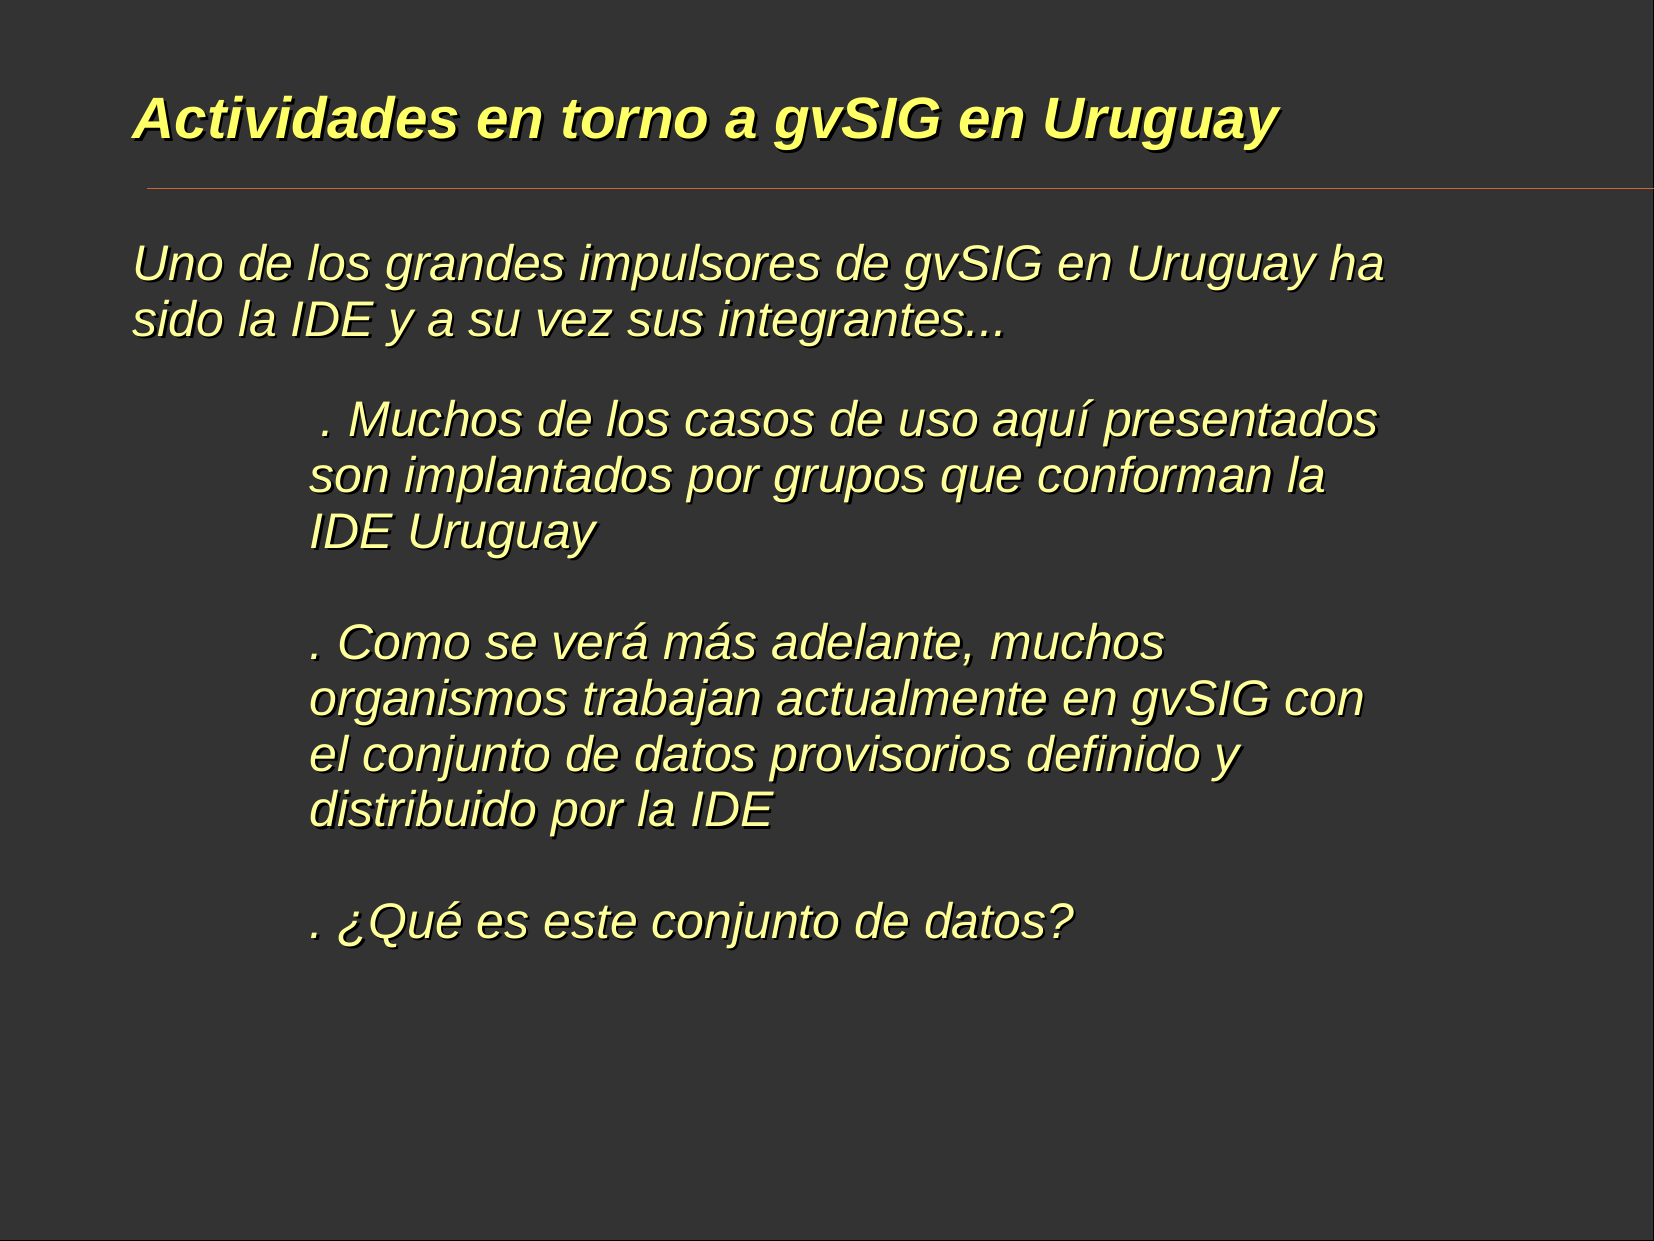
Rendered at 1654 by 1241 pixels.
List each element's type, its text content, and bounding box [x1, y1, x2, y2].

text_box Uno de los grandes impulsores de gvSIG en Uruguay ha sido la IDE y a su vez sus integrantes... [118, 228, 1477, 355]
text_box . Muchos de los casos de uso aquí presentados son implantados por grupos que conforman la IDE Uruguay . Como se verá más adelante, muchos organismos trabajan actualmente en gvSIG con el conjunto de datos provisorios definido y distribuido por la IDE . ¿Qué es este conjunto de datos? [295, 383, 1418, 957]
text_box [0, 0, 1654, 1241]
text_box Actividades en torno a gvSIG en Uruguay [118, 78, 1536, 169]
